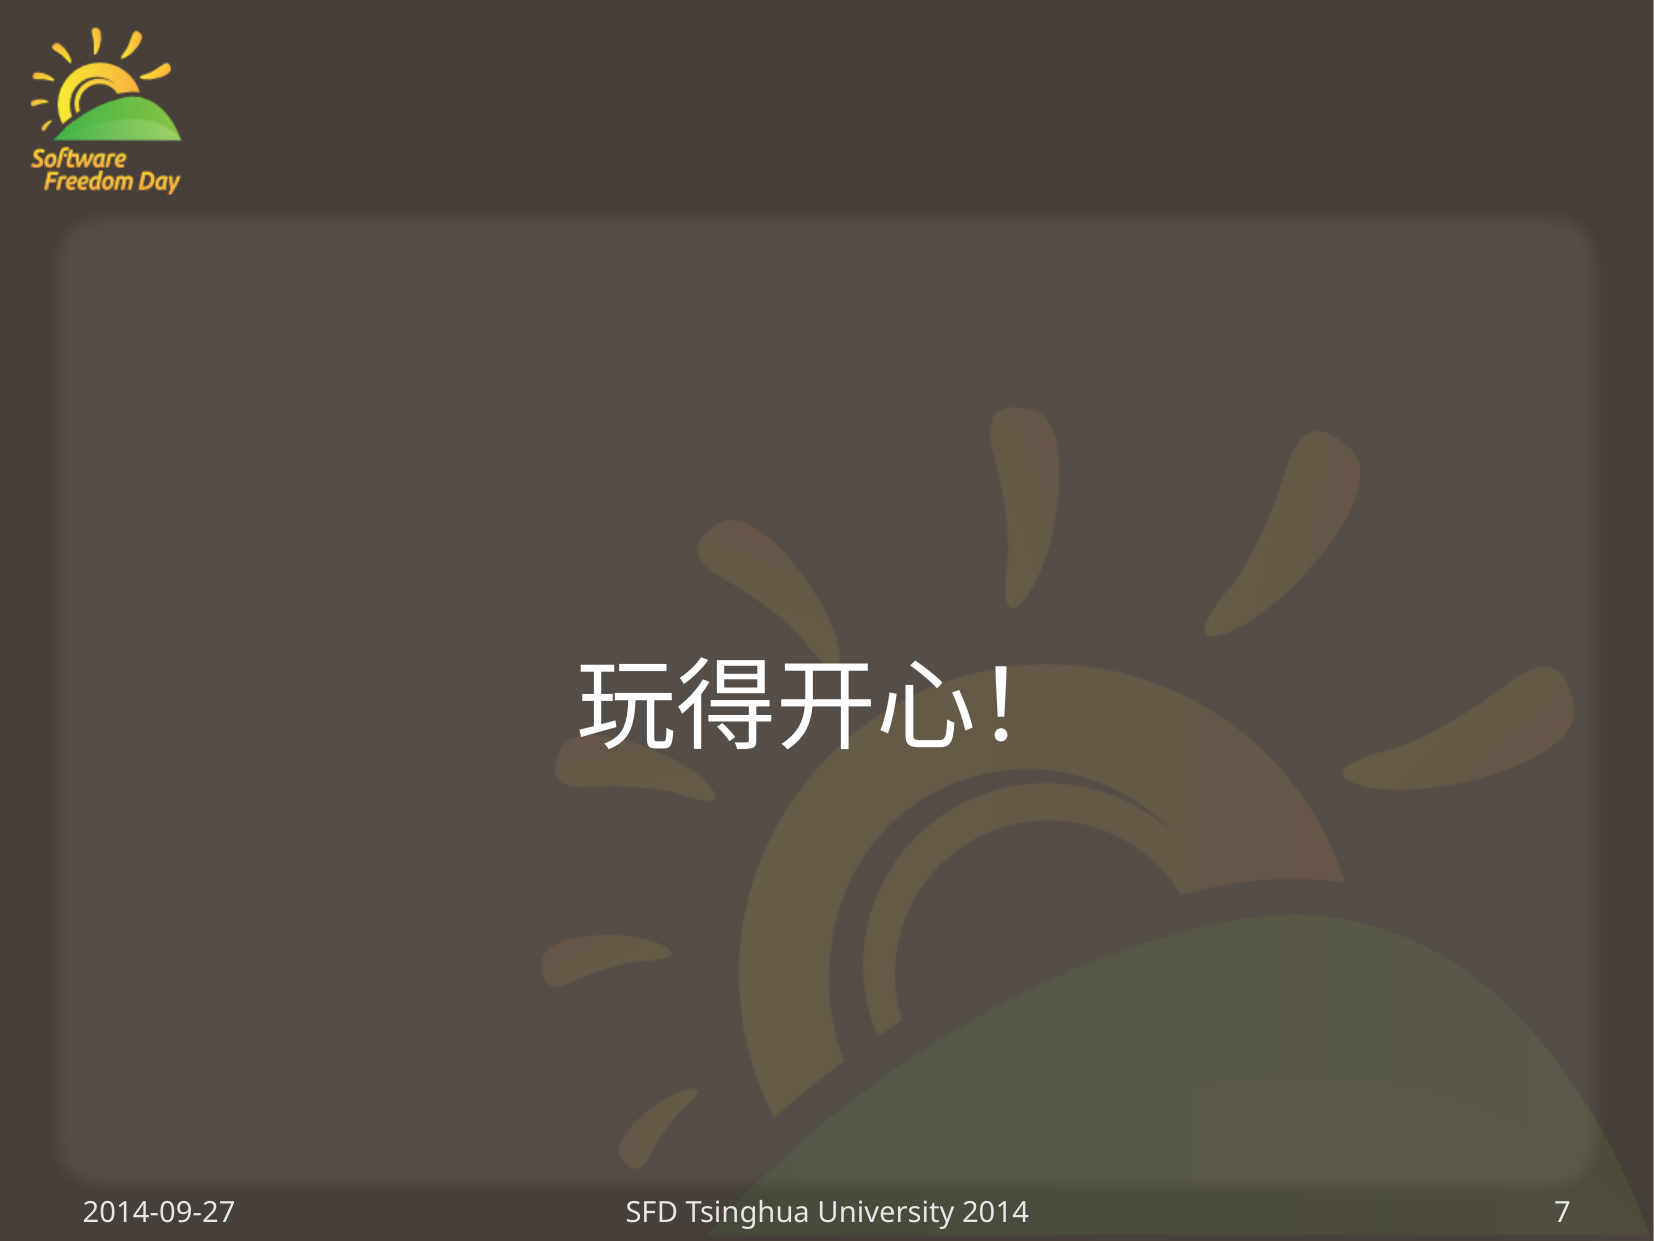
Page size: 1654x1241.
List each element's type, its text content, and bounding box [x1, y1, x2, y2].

picture [0, 0, 1654, 1241]
subtitle 玩得开心！ [146, 215, 1508, 1181]
